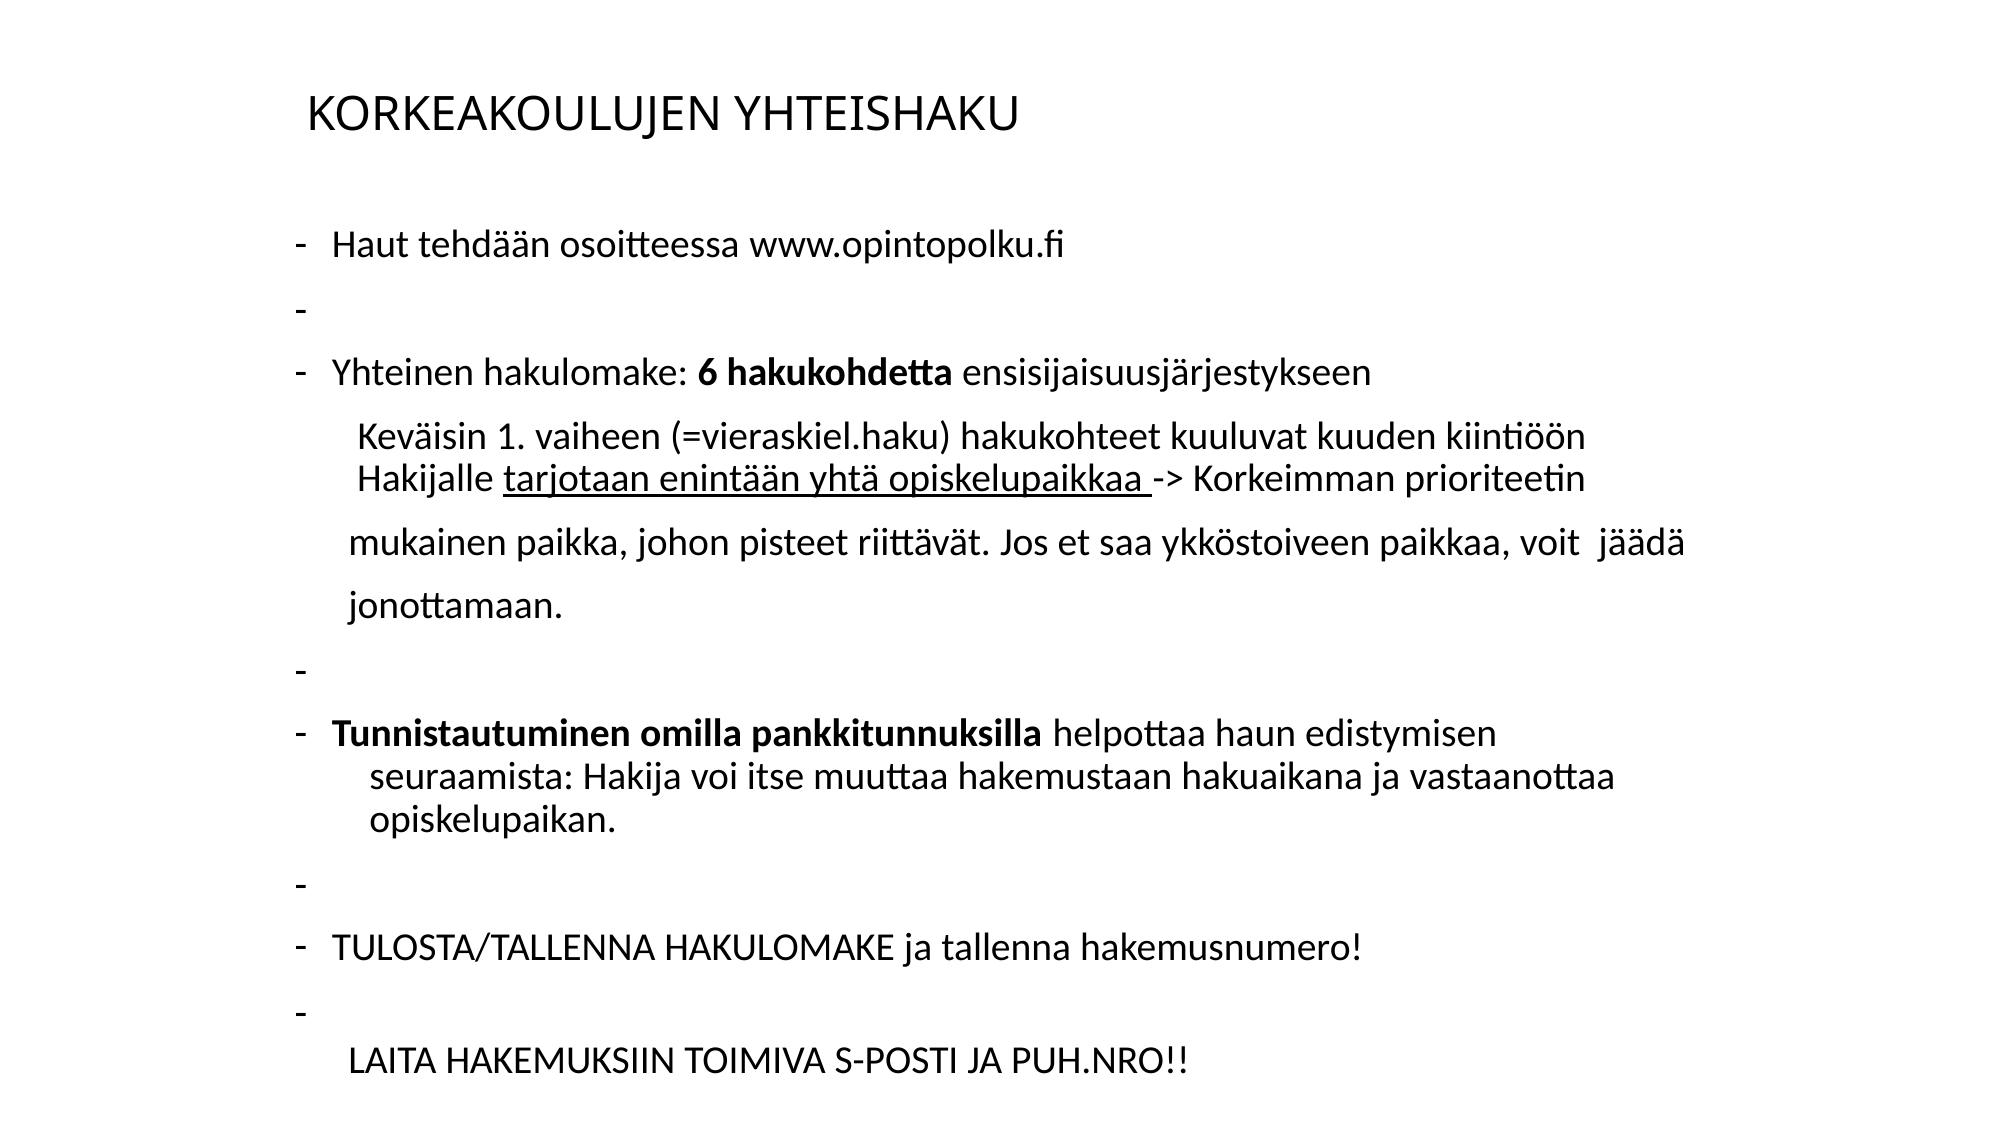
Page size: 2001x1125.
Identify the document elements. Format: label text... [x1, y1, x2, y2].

title KORKEAKOULUJEN YHTEISHAKU [291, 30, 1619, 150]
list Haut tehdään osoitteessa www.opintopolku.fi Yhteinen hakulomake: 6 hakukohdetta ensisijaisuusjärjestykseen Keväisin 1. vaiheen (=vieraskiel.haku) hakukohteet kuuluvat kuuden kiintiöön Hakijalle tarjotaan enintään yhtä opiskelupaikkaa -> Korkeimman prioriteetin mukainen paikka, johon pisteet riittävät. Jos et saa ykköstoiveen paikkaa, voit jäädä jonottamaan. Tunnistautuminen omilla pankkitunnuksilla helpottaa haun edistymisen seuraamista: Hakija voi itse muuttaa hakemustaan hakuaikana ja vastaanottaa opiskelupaikan. TULOSTA/TALLENNA HAKULOMAKE ja tallenna hakemusnumero! LAITA HAKEMUKSIIN TOIMIVA S-POSTI JA PUH.NRO!! [279, 215, 1709, 1118]
